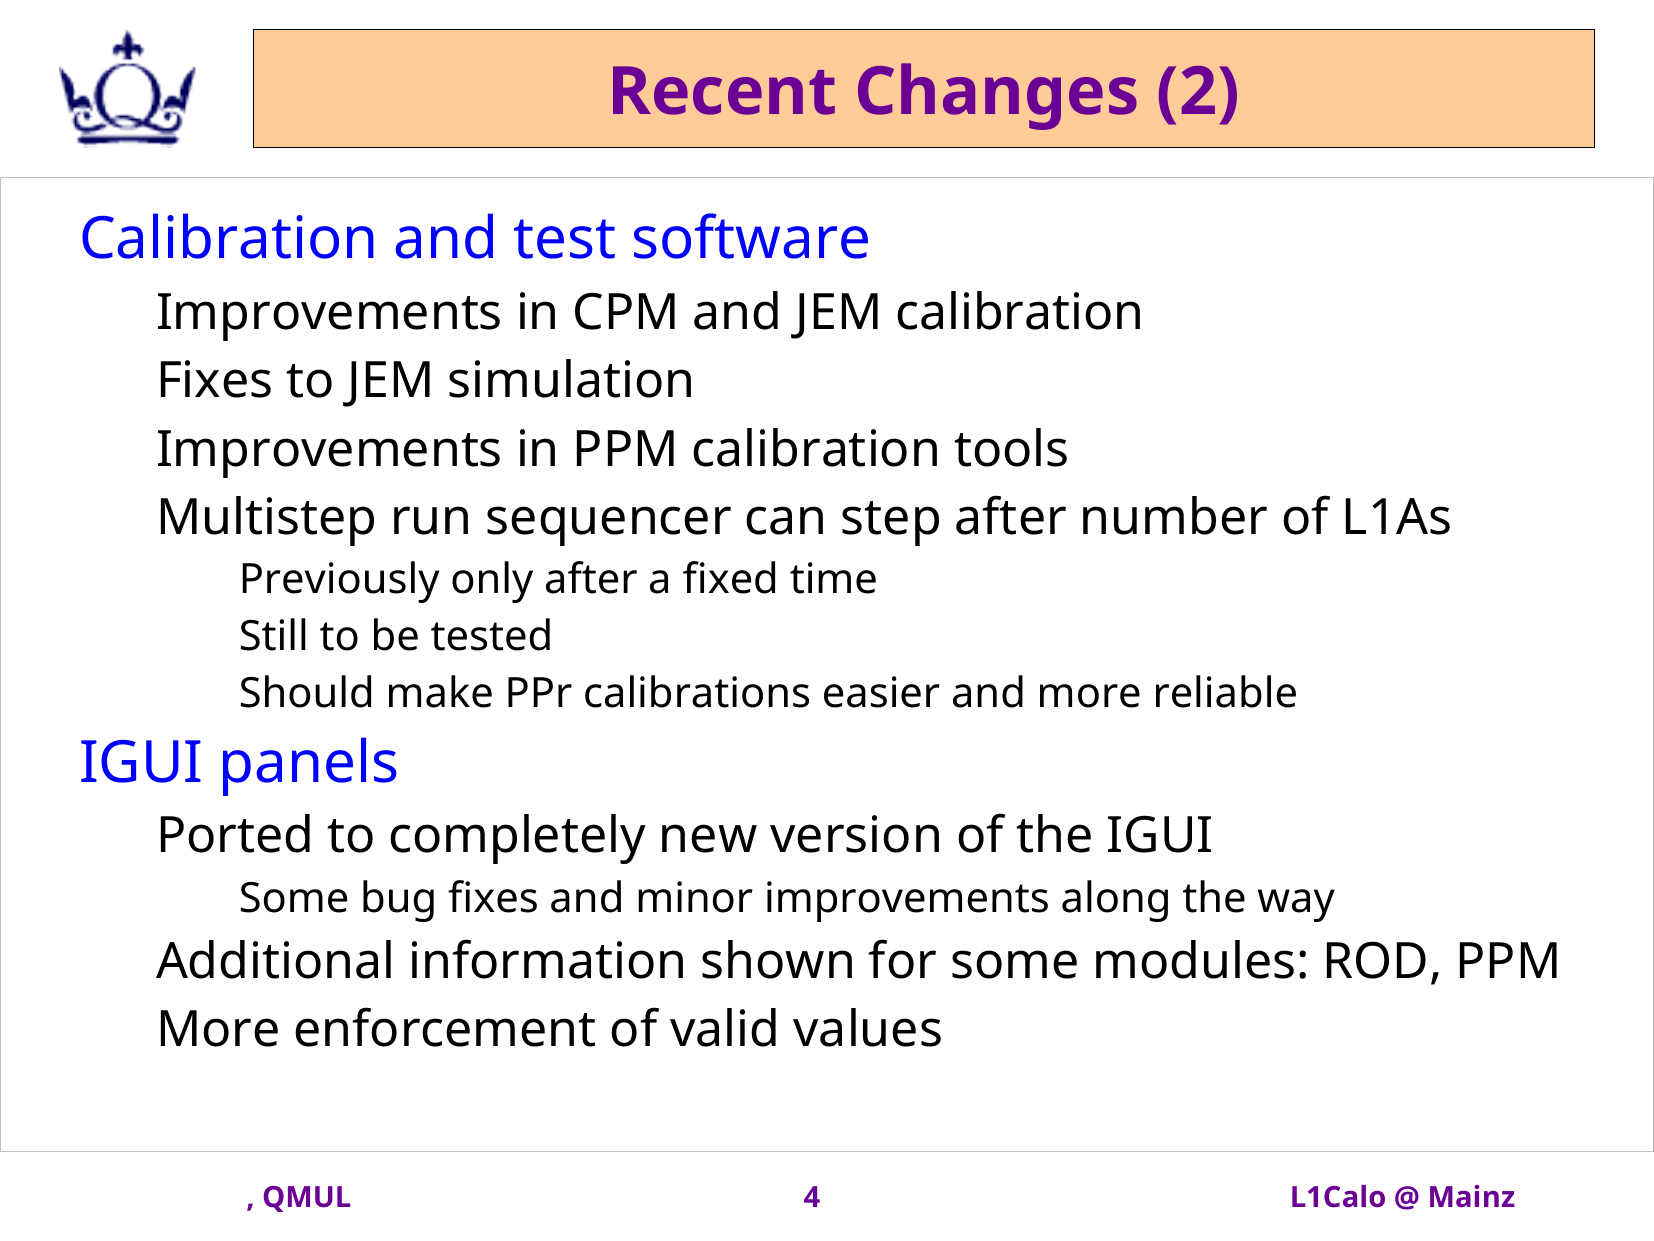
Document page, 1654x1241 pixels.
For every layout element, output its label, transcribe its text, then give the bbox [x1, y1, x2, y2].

list Calibration and test software Improvements in CPM and JEM calibration Fixes to JEM simulation Improvements in PPM calibration tools Multistep run sequencer can step after number of L1As Previously only after a fixed time Still to be tested Should make PPr calibrations easier and more reliable IGUI panels Ported to completely new version of the IGUI Some bug fixes and minor improvements along the way Additional information shown for some modules: ROD, PPM More enforcement of valid values [61, 196, 1605, 1117]
picture [59, 29, 200, 148]
title Recent Changes (2) [253, 29, 1595, 148]
